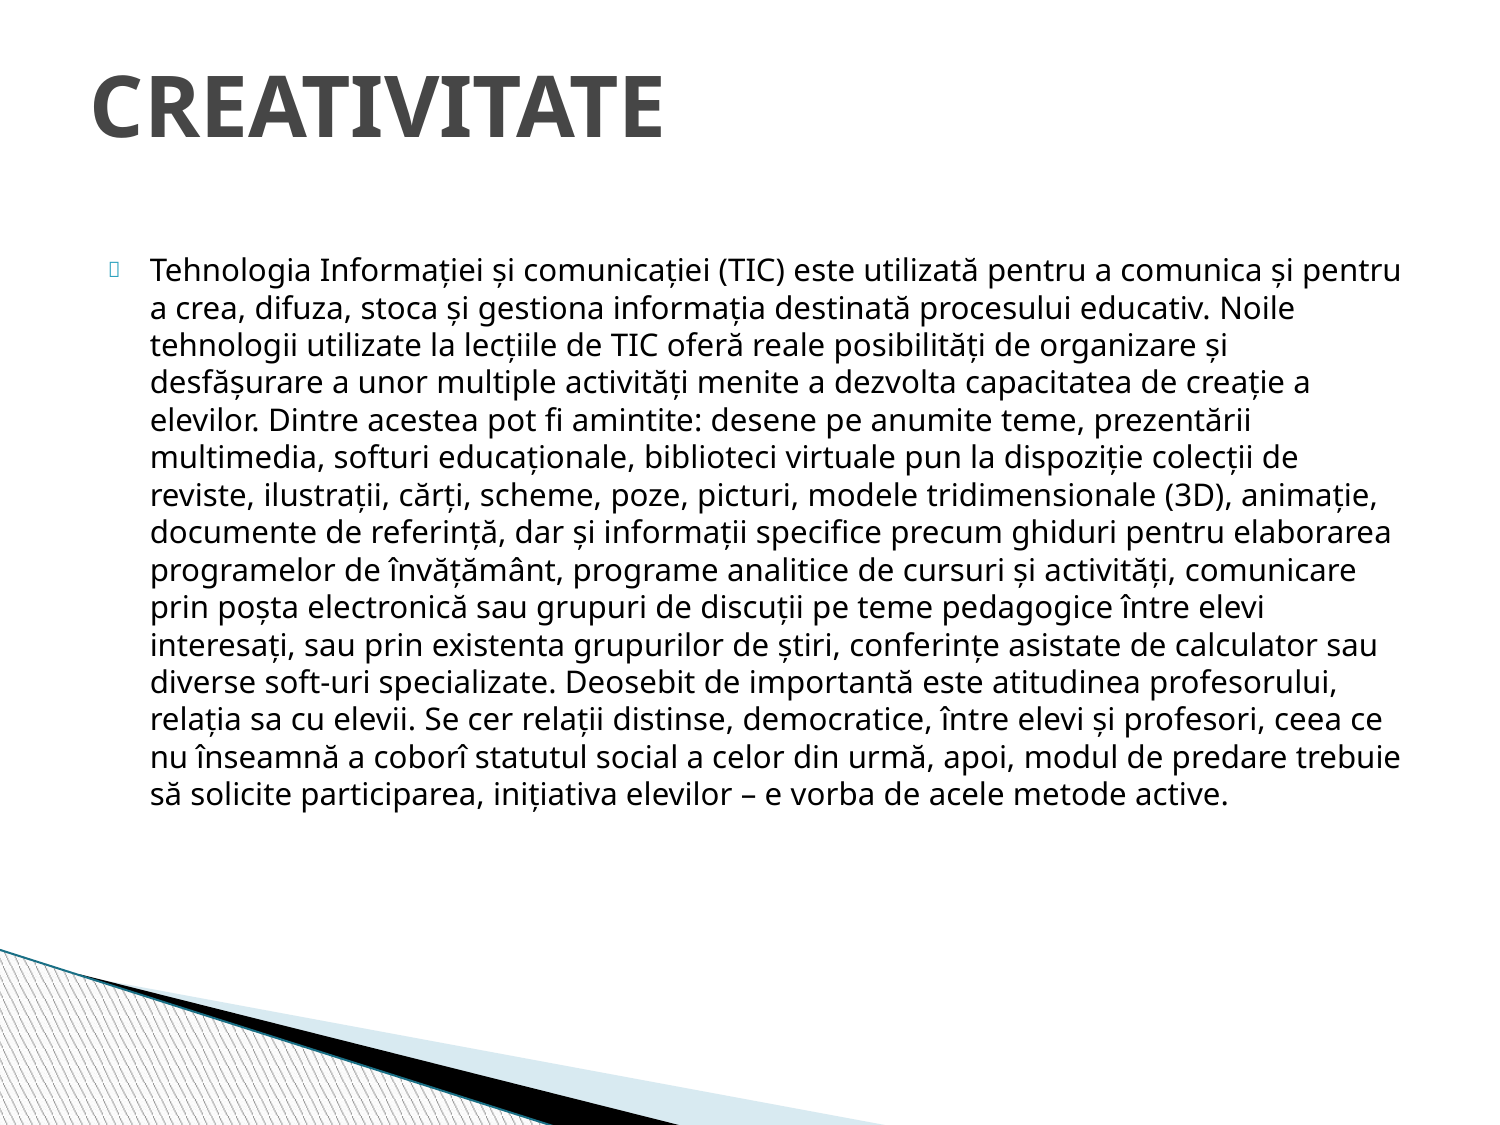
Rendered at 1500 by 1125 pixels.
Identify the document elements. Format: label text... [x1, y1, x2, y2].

title CREATIVITATE [75, 45, 1425, 233]
picture [0, 952, 543, 1125]
list Tehnologia Informației și comunicației (TIC) este utilizată pentru a comunica și pentru a crea, difuza, stoca și gestiona informația destinată procesului educativ. Noile tehnologii utilizate la lecțiile de TIC oferă reale posibilități de organizare și desfășurare a unor multiple activități menite a dezvolta capacitatea de creație a elevilor. Dintre acestea pot fi amintite: desene pe anumite teme, prezentării multimedia, softuri educaționale, biblioteci virtuale pun la dispoziție colecții de reviste, ilustrații, cărți, scheme, poze, picturi, modele tridimensionale (3D), animație, documente de referință, dar și informații specifice precum ghiduri pentru elaborarea programelor de învățământ, programe analitice de cursuri și activități, comunicare prin poșta electronică sau grupuri de discuții pe teme pedagogice între elevi interesați, sau prin existenta grupurilor de știri, conferințe asistate de calculator sau diverse soft-uri specializate. Deosebit de importantă este atitudinea profesorului, relația sa cu elevii. Se cer relații distinse, democratice, între elevi și profesori, ceea ce nu înseamnă a coborî statutul social a celor din urmă, apoi, modul de predare trebuie să solicite participarea, inițiativa elevilor – e vorba de acele metode active. [75, 243, 1425, 986]
